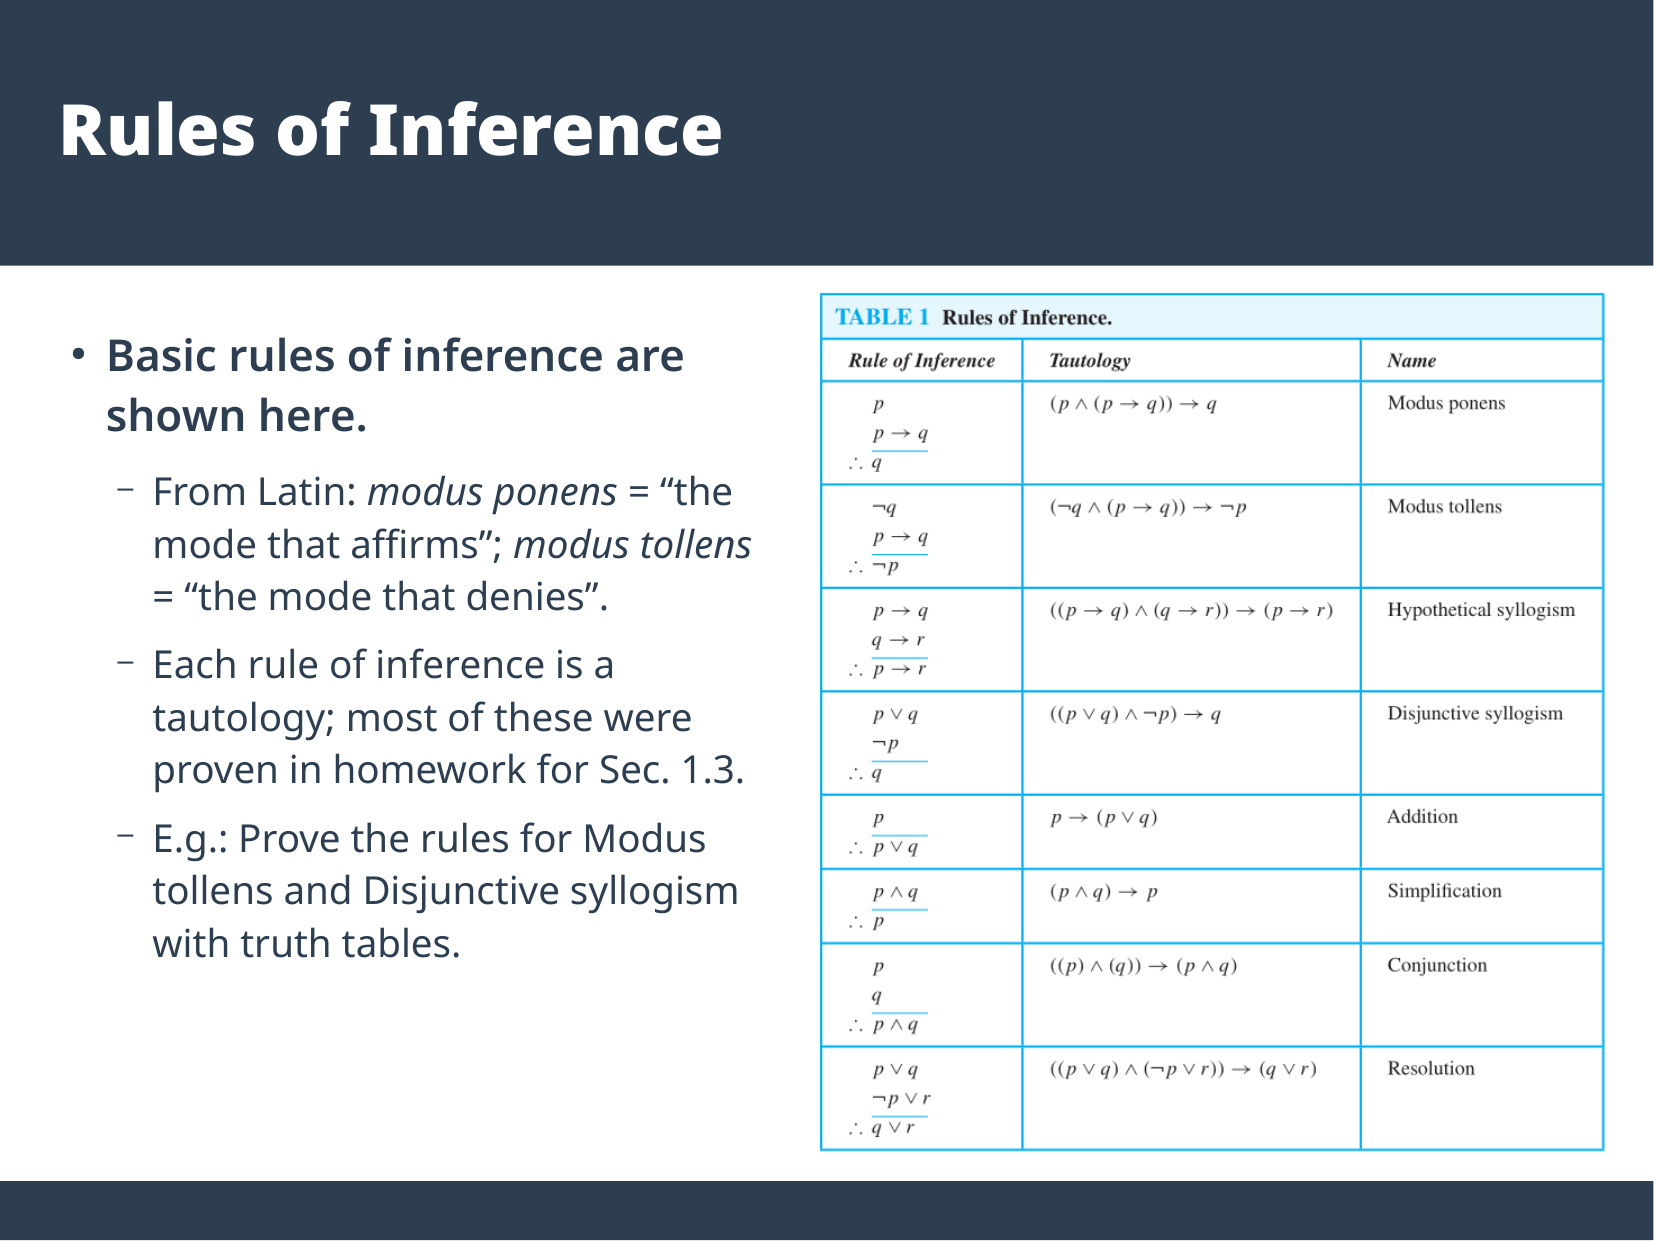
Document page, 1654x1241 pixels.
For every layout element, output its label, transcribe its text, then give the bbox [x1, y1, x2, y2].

title Rules of Inference [59, 49, 1595, 207]
picture [810, 284, 1616, 1163]
list Basic rules of inference are shown here. From Latin: modus ponens = “the mode that affirms”; modus tollens = “the mode that denies”. Each rule of inference is a tautology; most of these were proven in homework for Sec. 1.3. E.g.: Prove the rules for Modus tollens and Disjunctive syllogism with truth tables. [59, 324, 766, 976]
